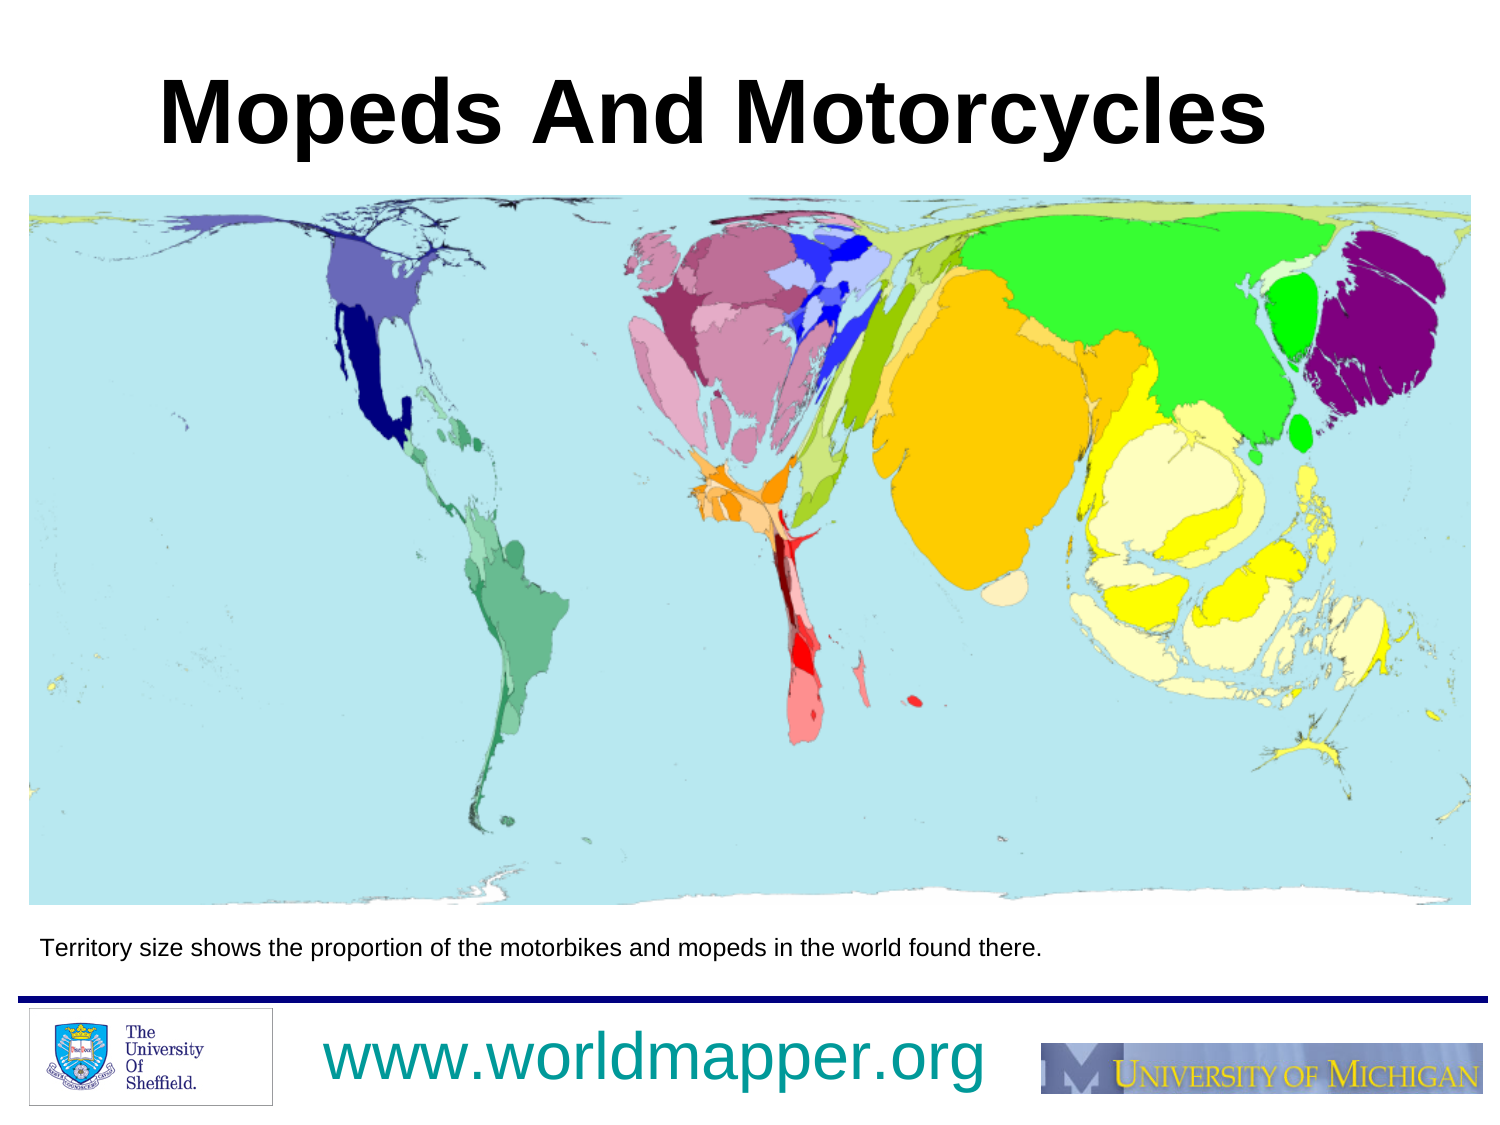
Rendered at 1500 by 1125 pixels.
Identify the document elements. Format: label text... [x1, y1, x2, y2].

picture [1041, 1043, 1483, 1094]
picture [29, 1008, 273, 1106]
text_box Territory size shows the proportion of the motorbikes and mopeds in the world found there. [24, 925, 1068, 969]
picture [29, 195, 1471, 905]
title Mopeds And Motorcycles [76, 42, 1352, 195]
